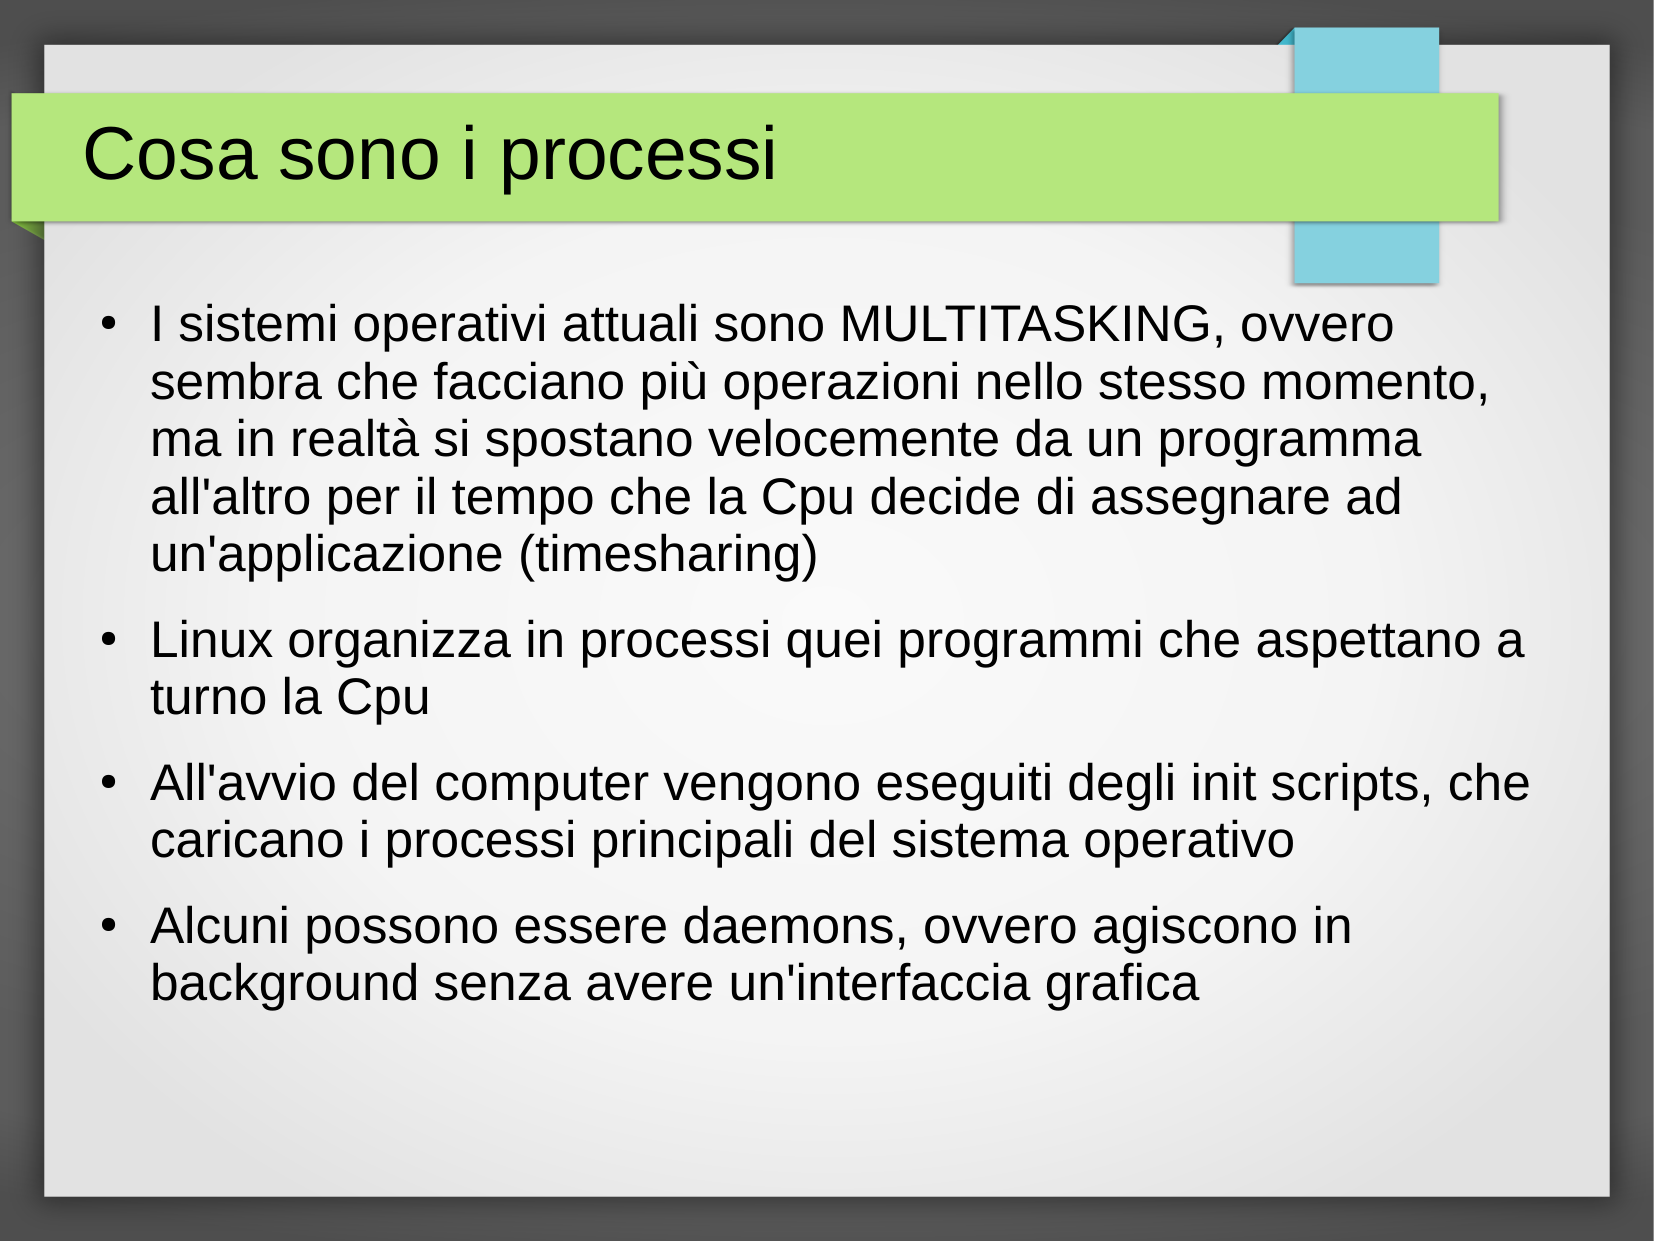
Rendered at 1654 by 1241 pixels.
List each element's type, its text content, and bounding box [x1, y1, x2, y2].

list I sistemi operativi attuali sono MULTITASKING, ovvero sembra che facciano più operazioni nello stesso momento, ma in realtà si spostano velocemente da un programma all'altro per il tempo che la Cpu decide di assegnare ad un'applicazione (timesharing) Linux organizza in processi quei programmi che aspettano a turno la Cpu All'avvio del computer vengono eseguiti degli init scripts, che caricano i processi principali del sistema operativo Alcuni possono essere daemons, ovvero agiscono in background senza avere un'interfaccia grafica [82, 295, 1571, 1015]
title Cosa sono i processi [82, 94, 1264, 213]
picture [0, 0, 1654, 1241]
